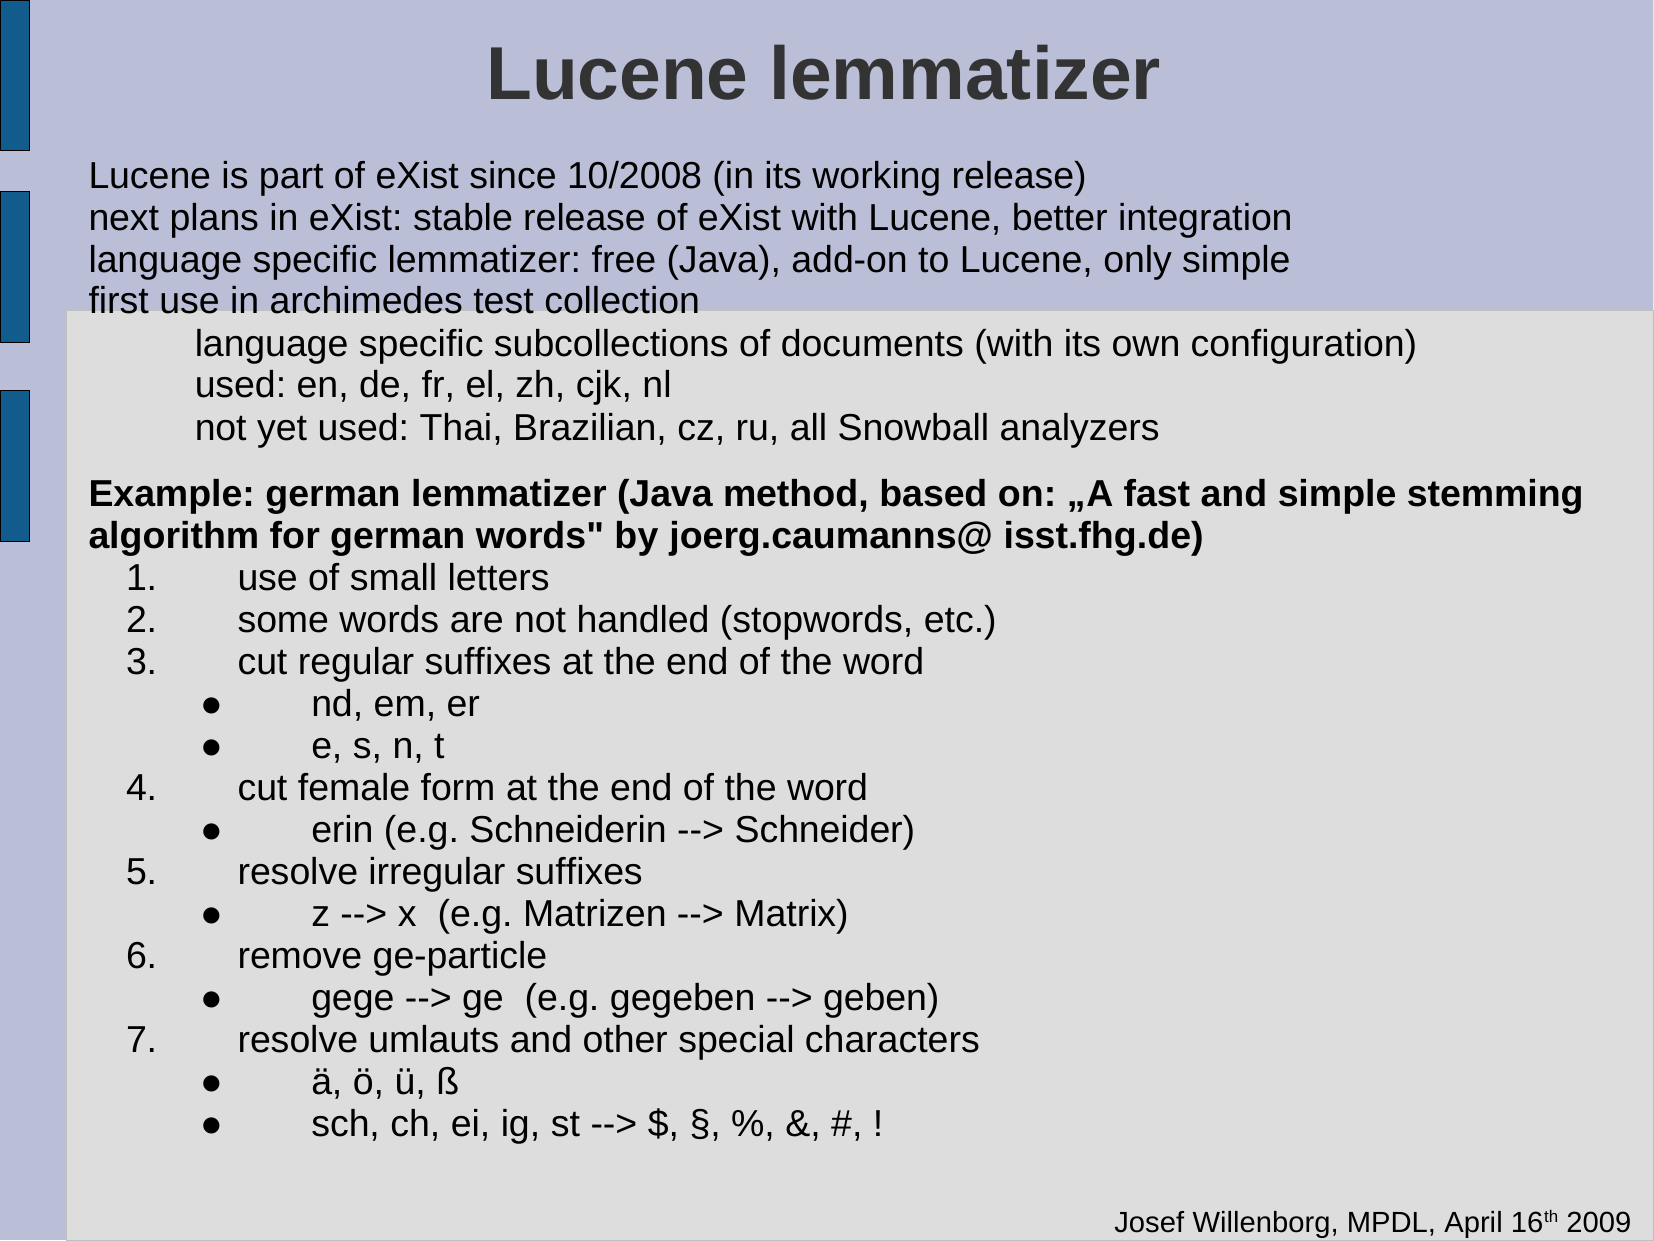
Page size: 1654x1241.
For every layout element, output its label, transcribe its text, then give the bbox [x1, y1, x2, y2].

title Lucene lemmatizer [118, 0, 1531, 149]
text_box Example: german lemmatizer (Java method, based on: „A fast and simple stemming algorithm for german words" by joerg.caumanns@ isst.fhg.de) 1. use of small letters 2. some words are not handled (stopwords, etc.) 3. cut regular suffixes at the end of the word ● nd, em, er ● e, s, n, t 4. cut female form at the end of the word ● erin (e.g. Schneiderin --> Schneider) 5. resolve irregular suffixes ● z --> x (e.g. Matrizen --> Matrix) 6. remove ge-particle ● gege --> ge (e.g. gegeben --> geben) 7. resolve umlauts and other special characters ● ä, ö, ü, ß ● sch, ch, ei, ig, st --> $, §, %, &, #, ! [88, 472, 1595, 1166]
text_box Lucene is part of eXist since 10/2008 (in its working release) next plans in eXist: stable release of eXist with Lucene, better integration language specific lemmatizer: free (Java), add-on to Lucene, only simple first use in archimedes test collection language specific subcollections of documents (with its own configuration) used: en, de, fr, el, zh, cjk, nl not yet used: Thai, Brazilian, cz, ru, all Snowball analyzers [88, 149, 1625, 453]
